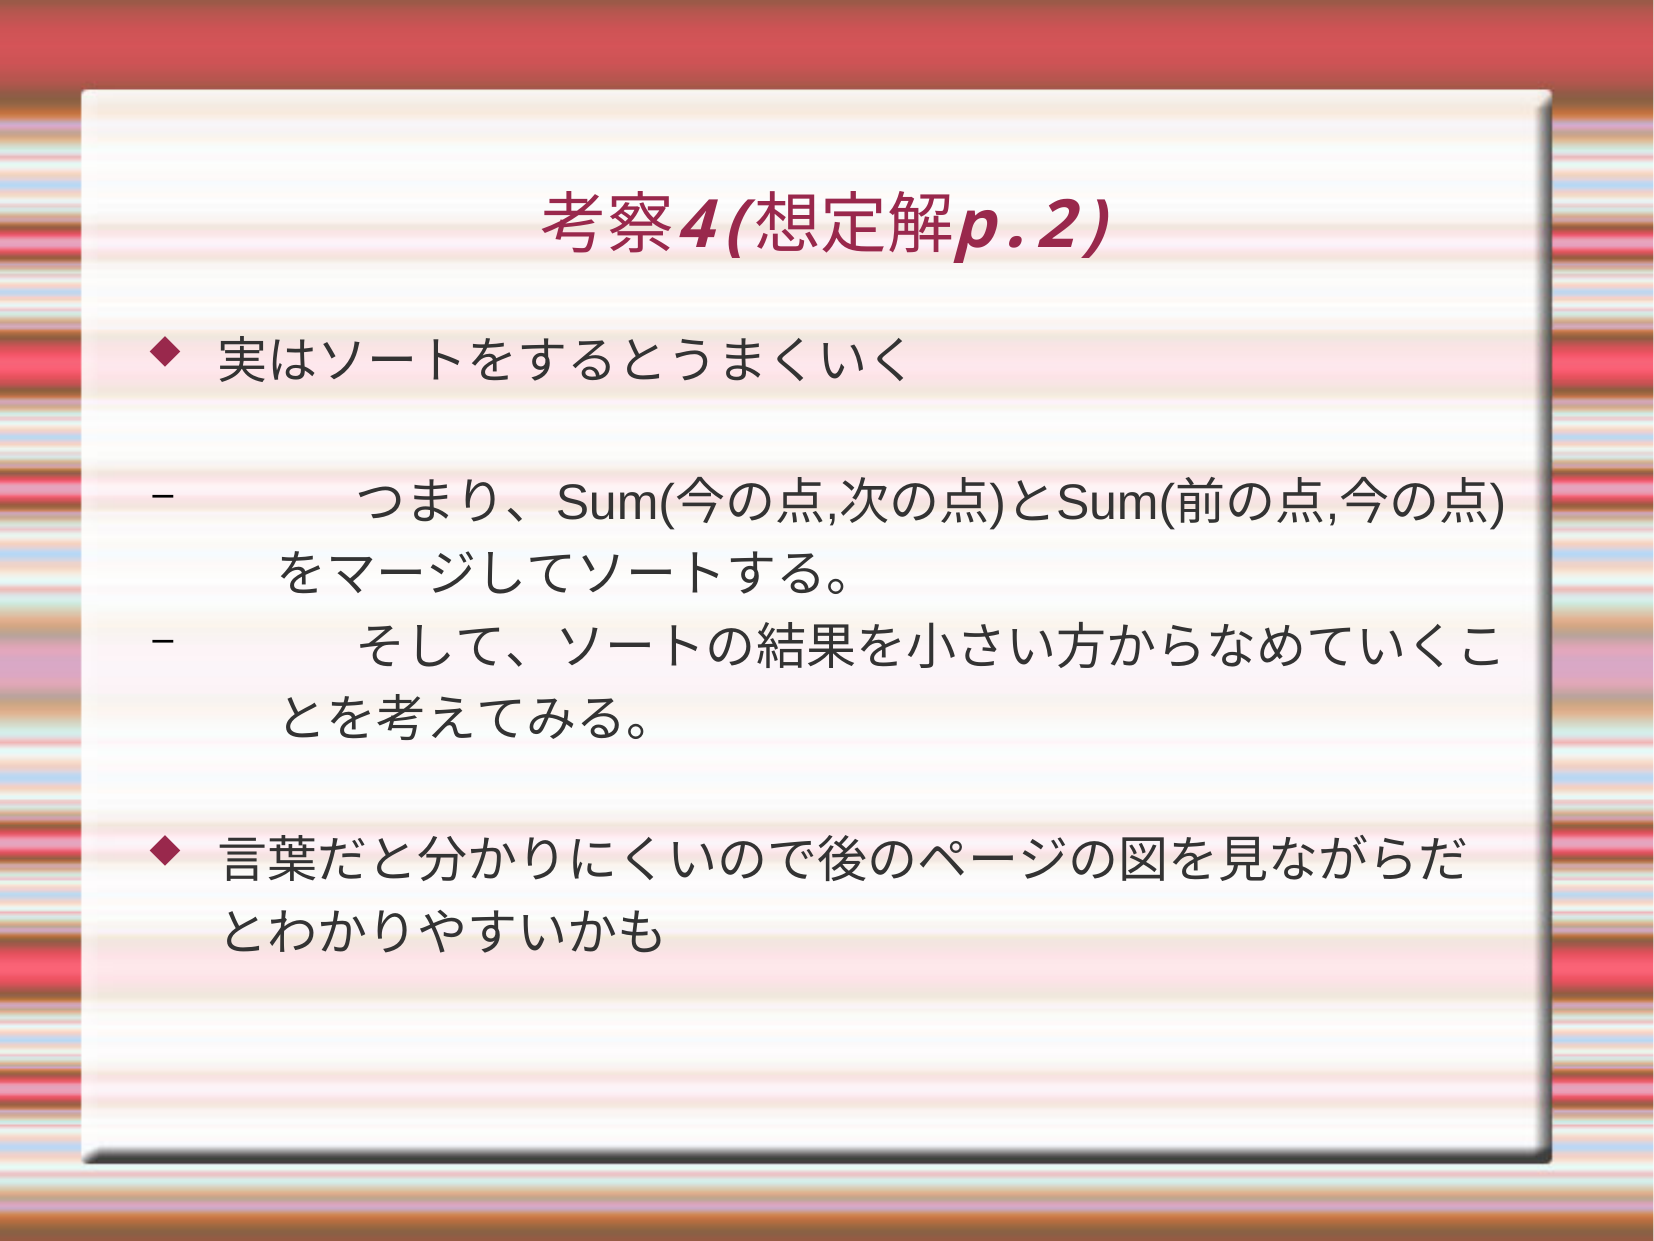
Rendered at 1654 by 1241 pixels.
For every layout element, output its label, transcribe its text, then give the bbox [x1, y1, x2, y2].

title 考察4(想定解p.2) [121, 114, 1534, 322]
list 実はソートをするとうまくいく つまり、Sum(今の点,次の点)とSum(前の点,今の点)をマージしてソートする。 そして、ソートの結果を小さい方からなめていくことを考えてみる。 言葉だと分かりにくいので後のページの図を見ながらだとわかりやすいかも [134, 320, 1516, 1102]
picture [0, 0, 1654, 1241]
